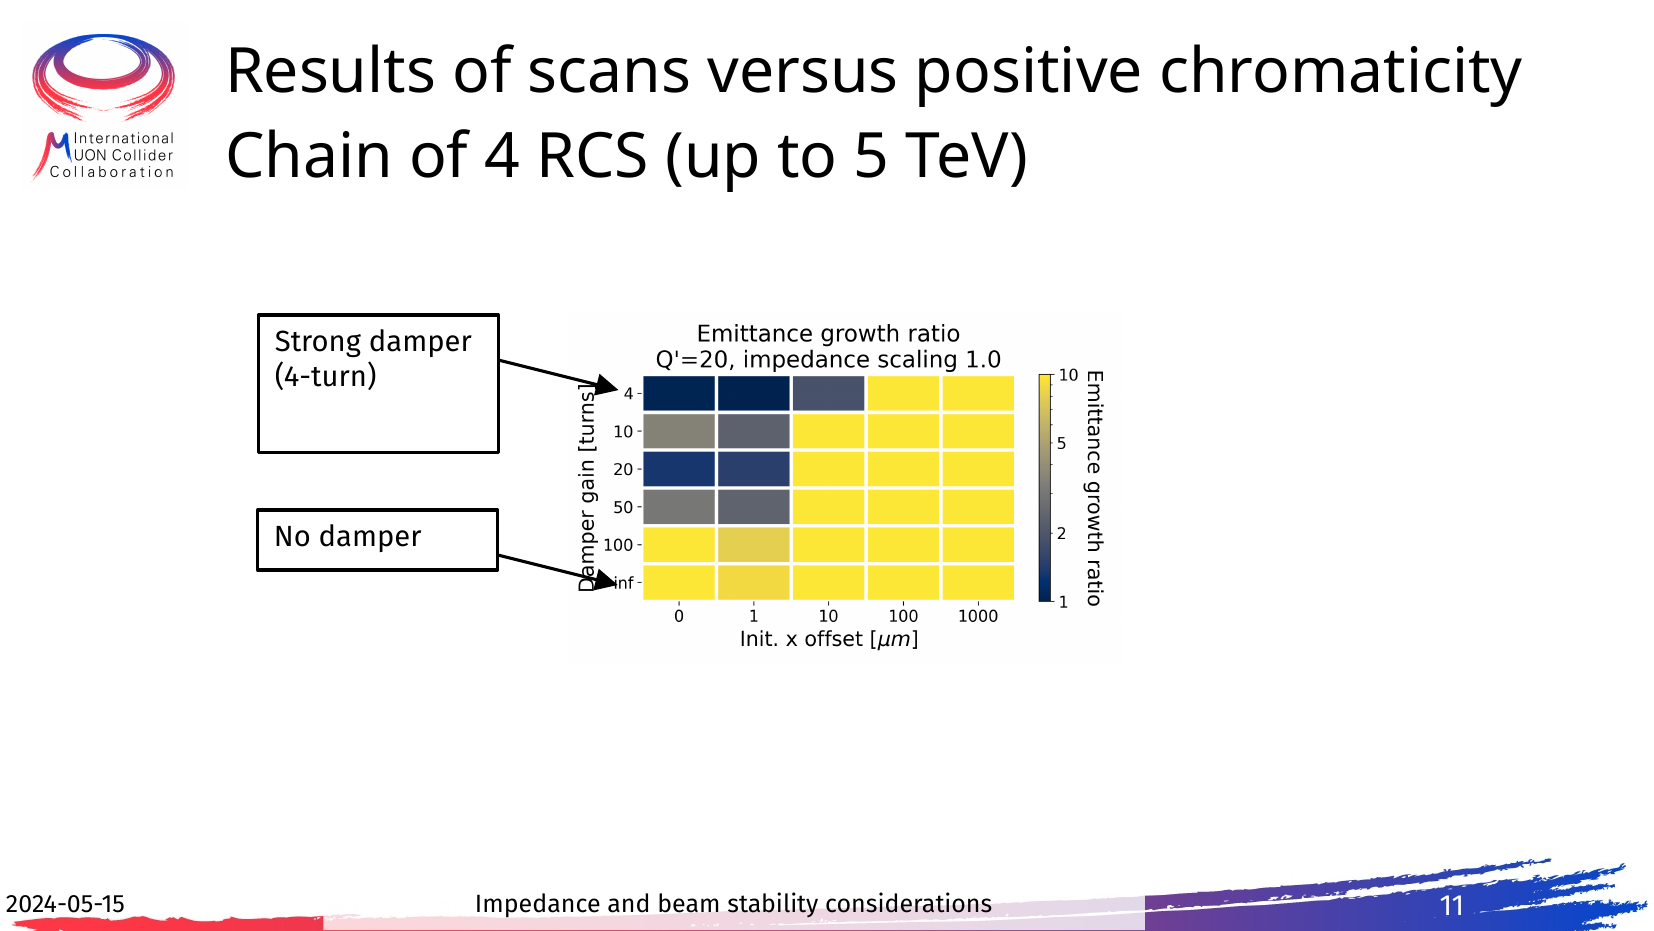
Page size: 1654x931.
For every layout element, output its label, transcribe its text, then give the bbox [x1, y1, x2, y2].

picture [566, 310, 1123, 665]
title Results of scans versus positive chromaticity Chain of 4 RCS (up to 5 TeV) [225, 25, 1571, 188]
picture [21, 21, 188, 189]
text_box Strong damper (4-turn) [258, 315, 499, 403]
text_box No damper [257, 510, 498, 571]
picture [0, 848, 1654, 931]
